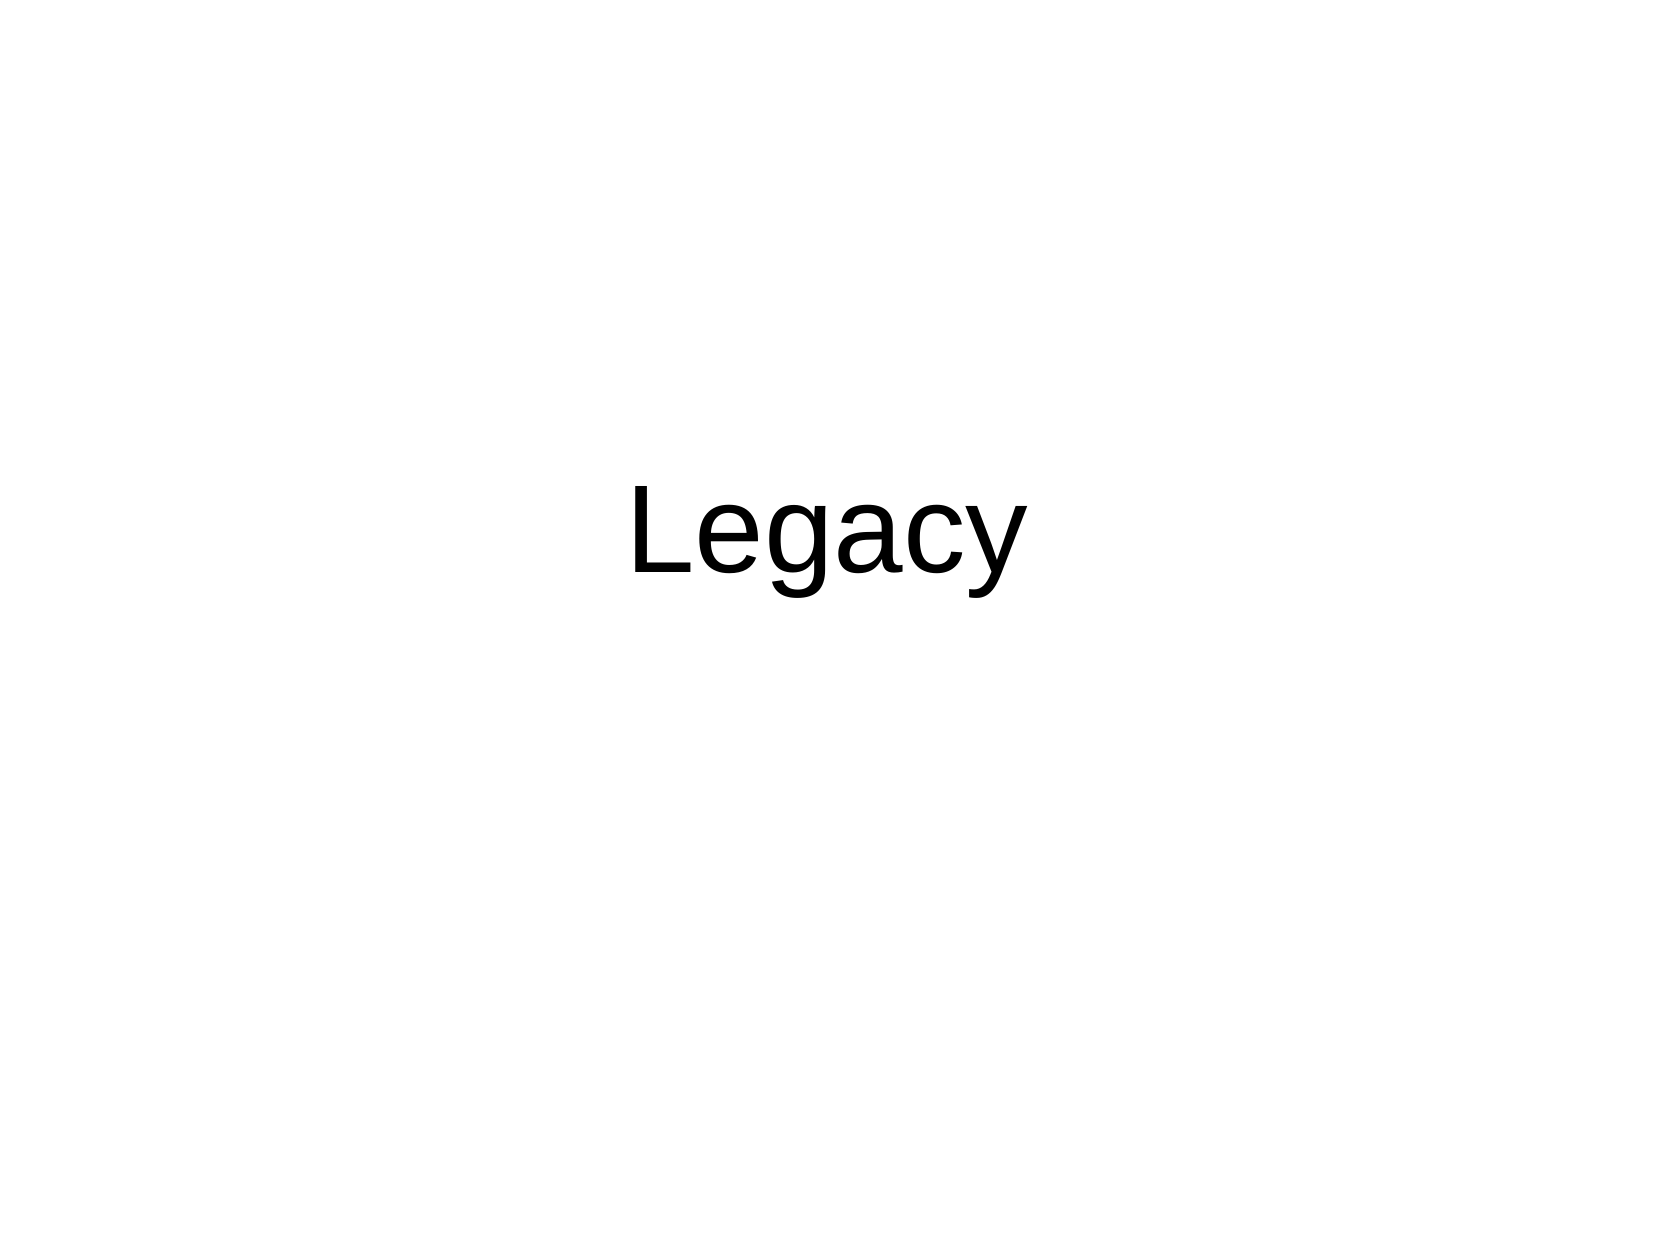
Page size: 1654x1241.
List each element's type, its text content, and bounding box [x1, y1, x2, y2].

subtitle Legacy [82, 49, 1571, 1010]
